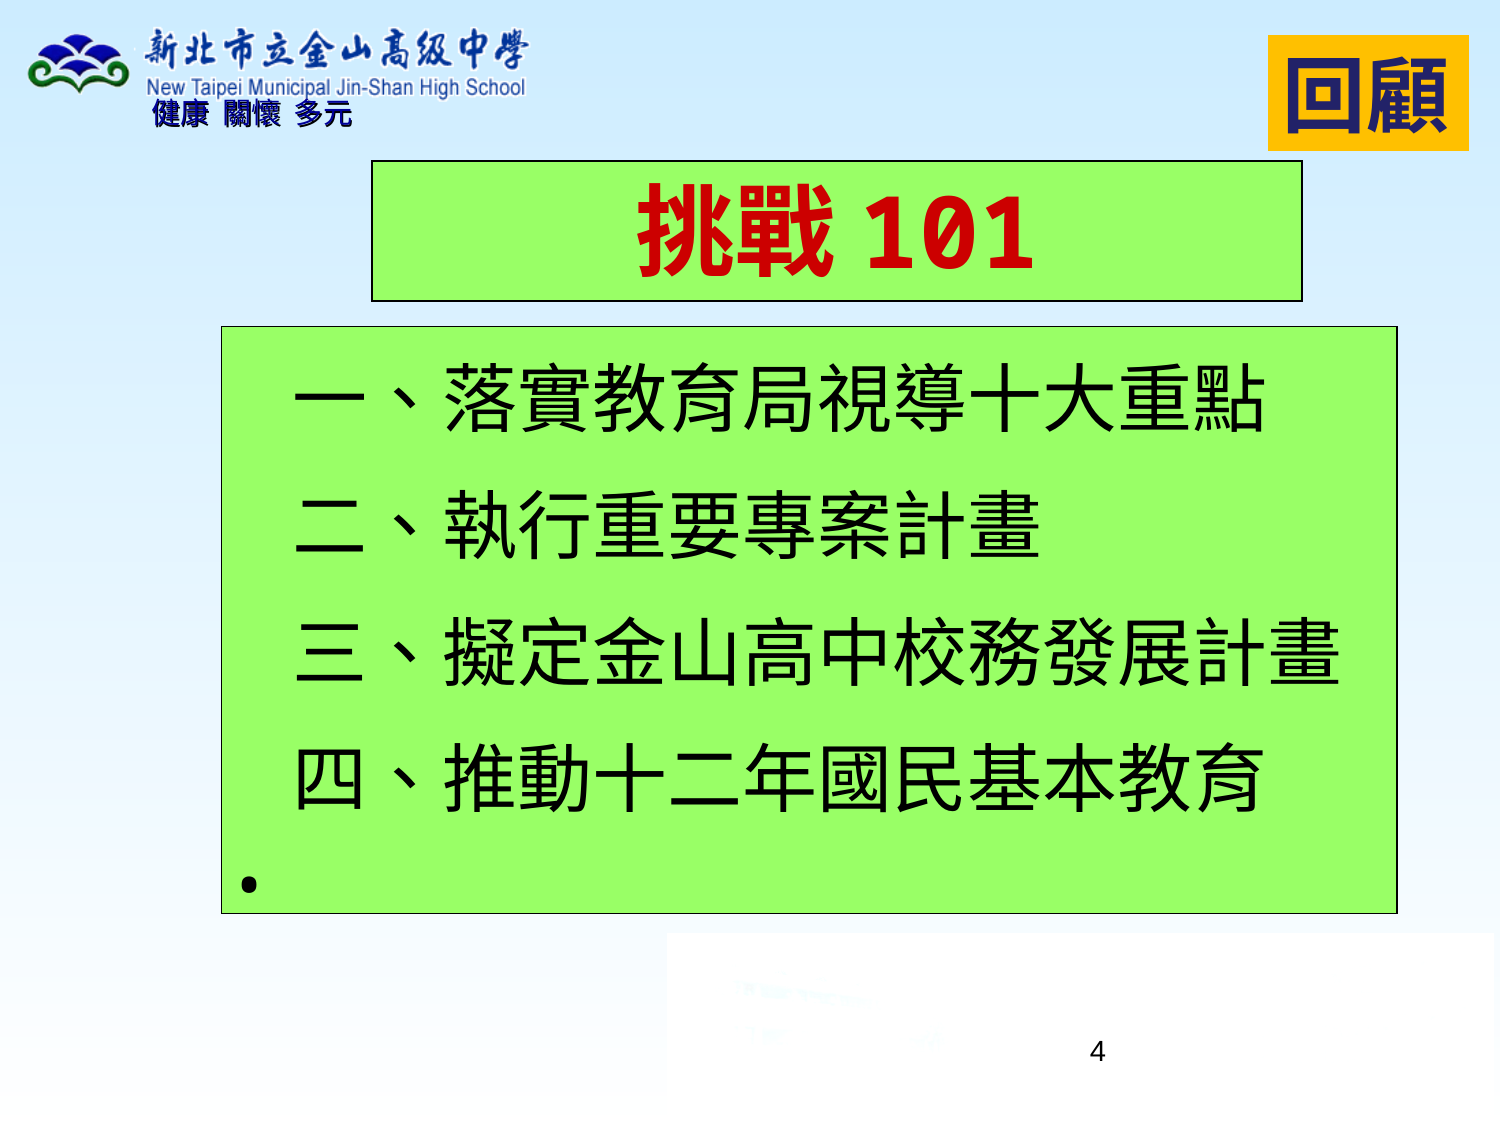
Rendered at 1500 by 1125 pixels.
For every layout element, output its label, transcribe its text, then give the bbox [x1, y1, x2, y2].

text_box [1074, 1024, 1426, 1103]
list 一、落實教育局視導十大重點 二、執行重要專案計畫 三、擬定金山高中校務發展計畫 四、推動十二年國民基本教育 [221, 326, 1398, 914]
title 挑戰101 [372, 160, 1303, 302]
text_box 回顧 [1268, 35, 1469, 151]
